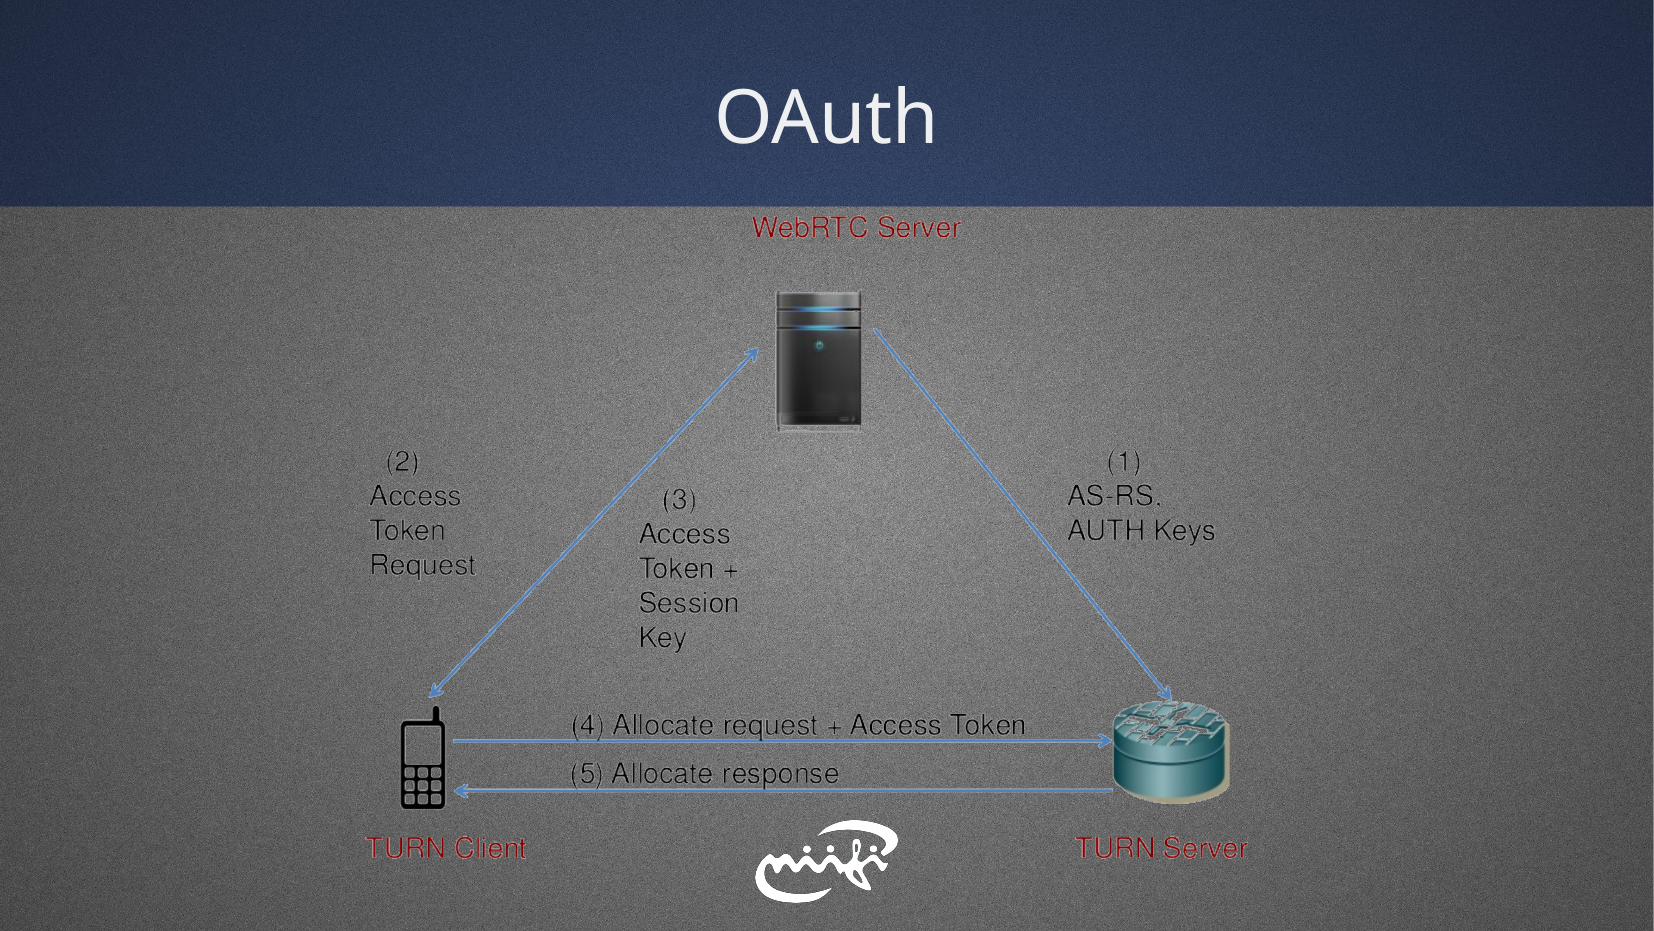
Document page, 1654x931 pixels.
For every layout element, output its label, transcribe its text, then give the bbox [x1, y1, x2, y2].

title OAuth [82, 36, 1571, 193]
picture [0, 0, 1654, 931]
